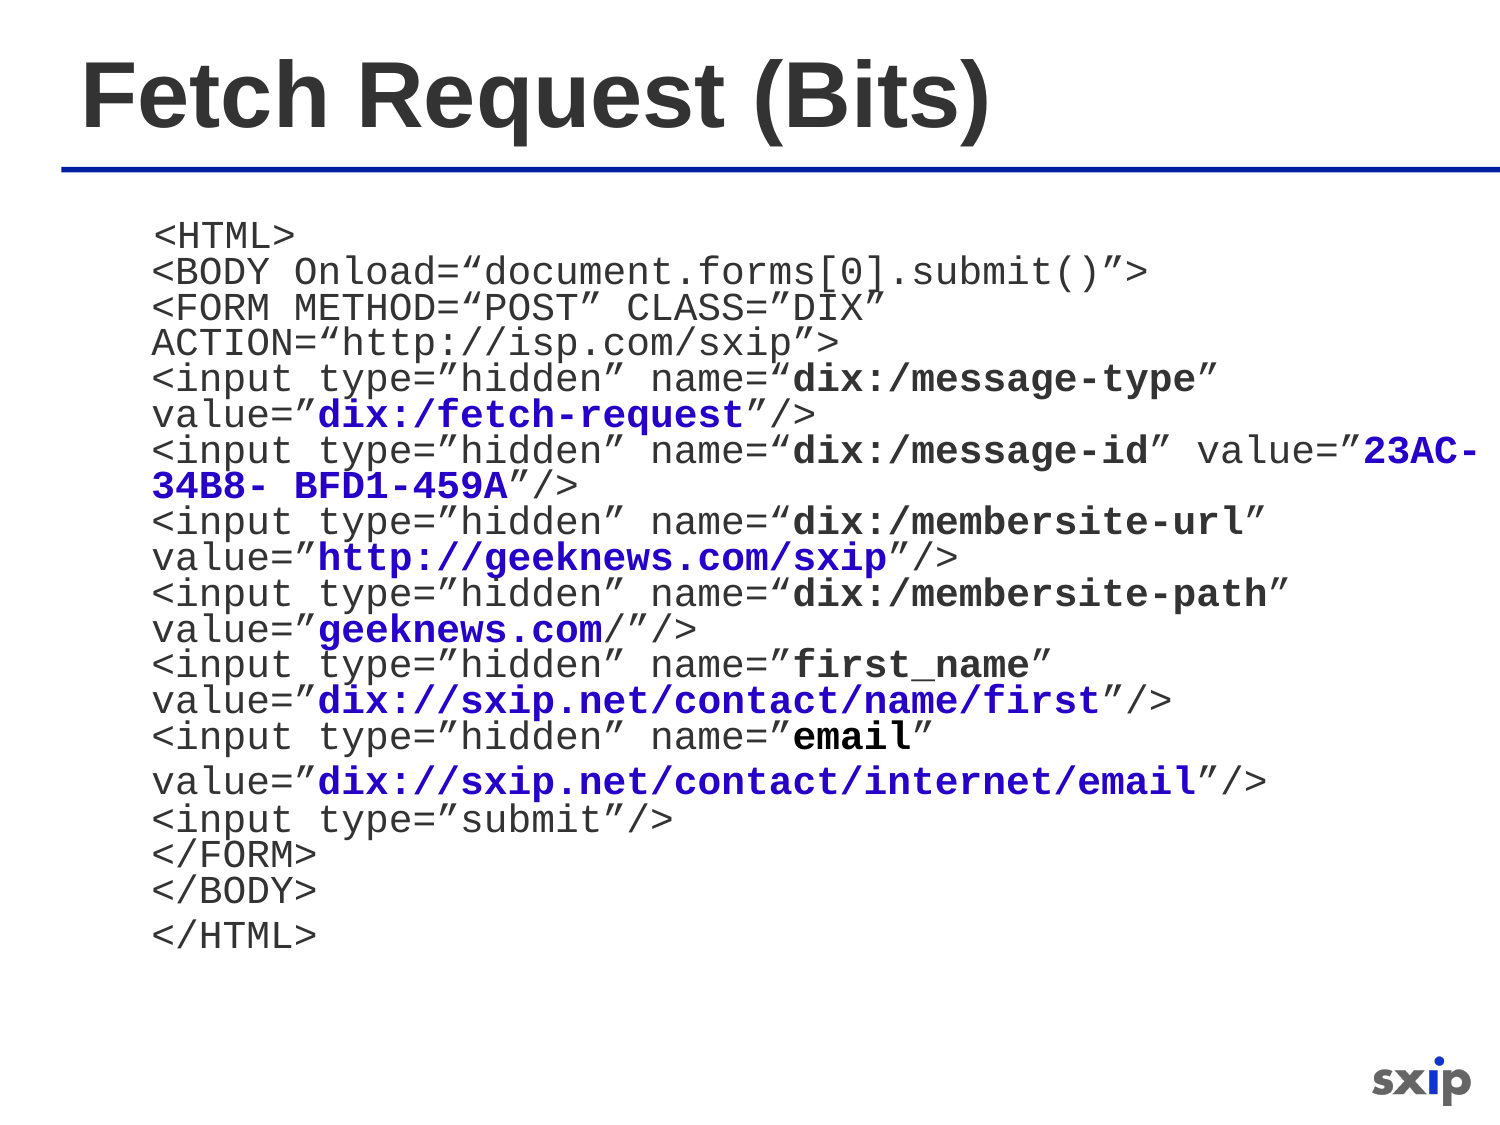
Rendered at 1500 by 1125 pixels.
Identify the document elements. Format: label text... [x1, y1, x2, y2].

list <HTML> <BODY Onload=“document.forms[0].submit()”> <FORM METHOD=“POST” CLASS=”DIX” ACTION=“http://isp.com/sxip”> <input type=”hidden” name=“dix:/message-type” value=”dix:/fetch-request”/> <input type=”hidden” name=“dix:/message-id” value=”23AC-34B8- BFD1-459A”/> <input type=”hidden” name=“dix:/membersite-url” value=”http://geeknews.com/sxip”/> <input type=”hidden” name=“dix:/membersite-path” value=”geeknews.com/”/> <input type=”hidden” name=”first_name” value=”dix://sxip.net/contact/name/first”/> <input type=”hidden” name=”email” value=”dix://sxip.net/contact/internet/email”/> <input type=”submit”/> </FORM> </BODY> </HTML> [117, 219, 1495, 1041]
title Fetch Request (Bits) [61, 21, 1495, 169]
picture [1372, 1056, 1471, 1106]
